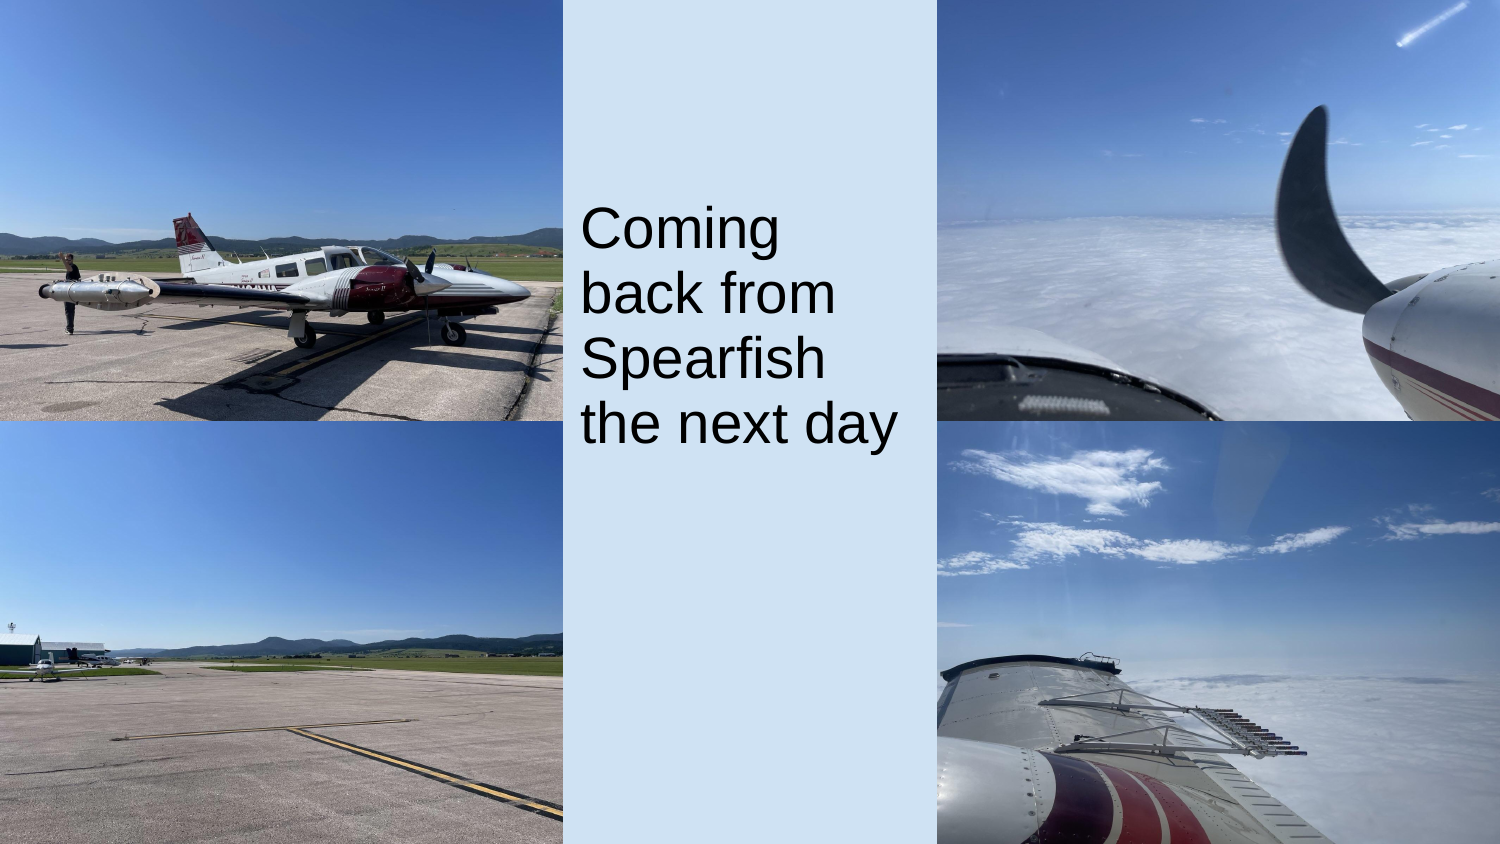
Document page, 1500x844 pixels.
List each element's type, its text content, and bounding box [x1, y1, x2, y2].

title Coming back from Spearfish the next day [565, 180, 935, 496]
picture [937, 0, 1500, 844]
picture [0, 0, 563, 844]
